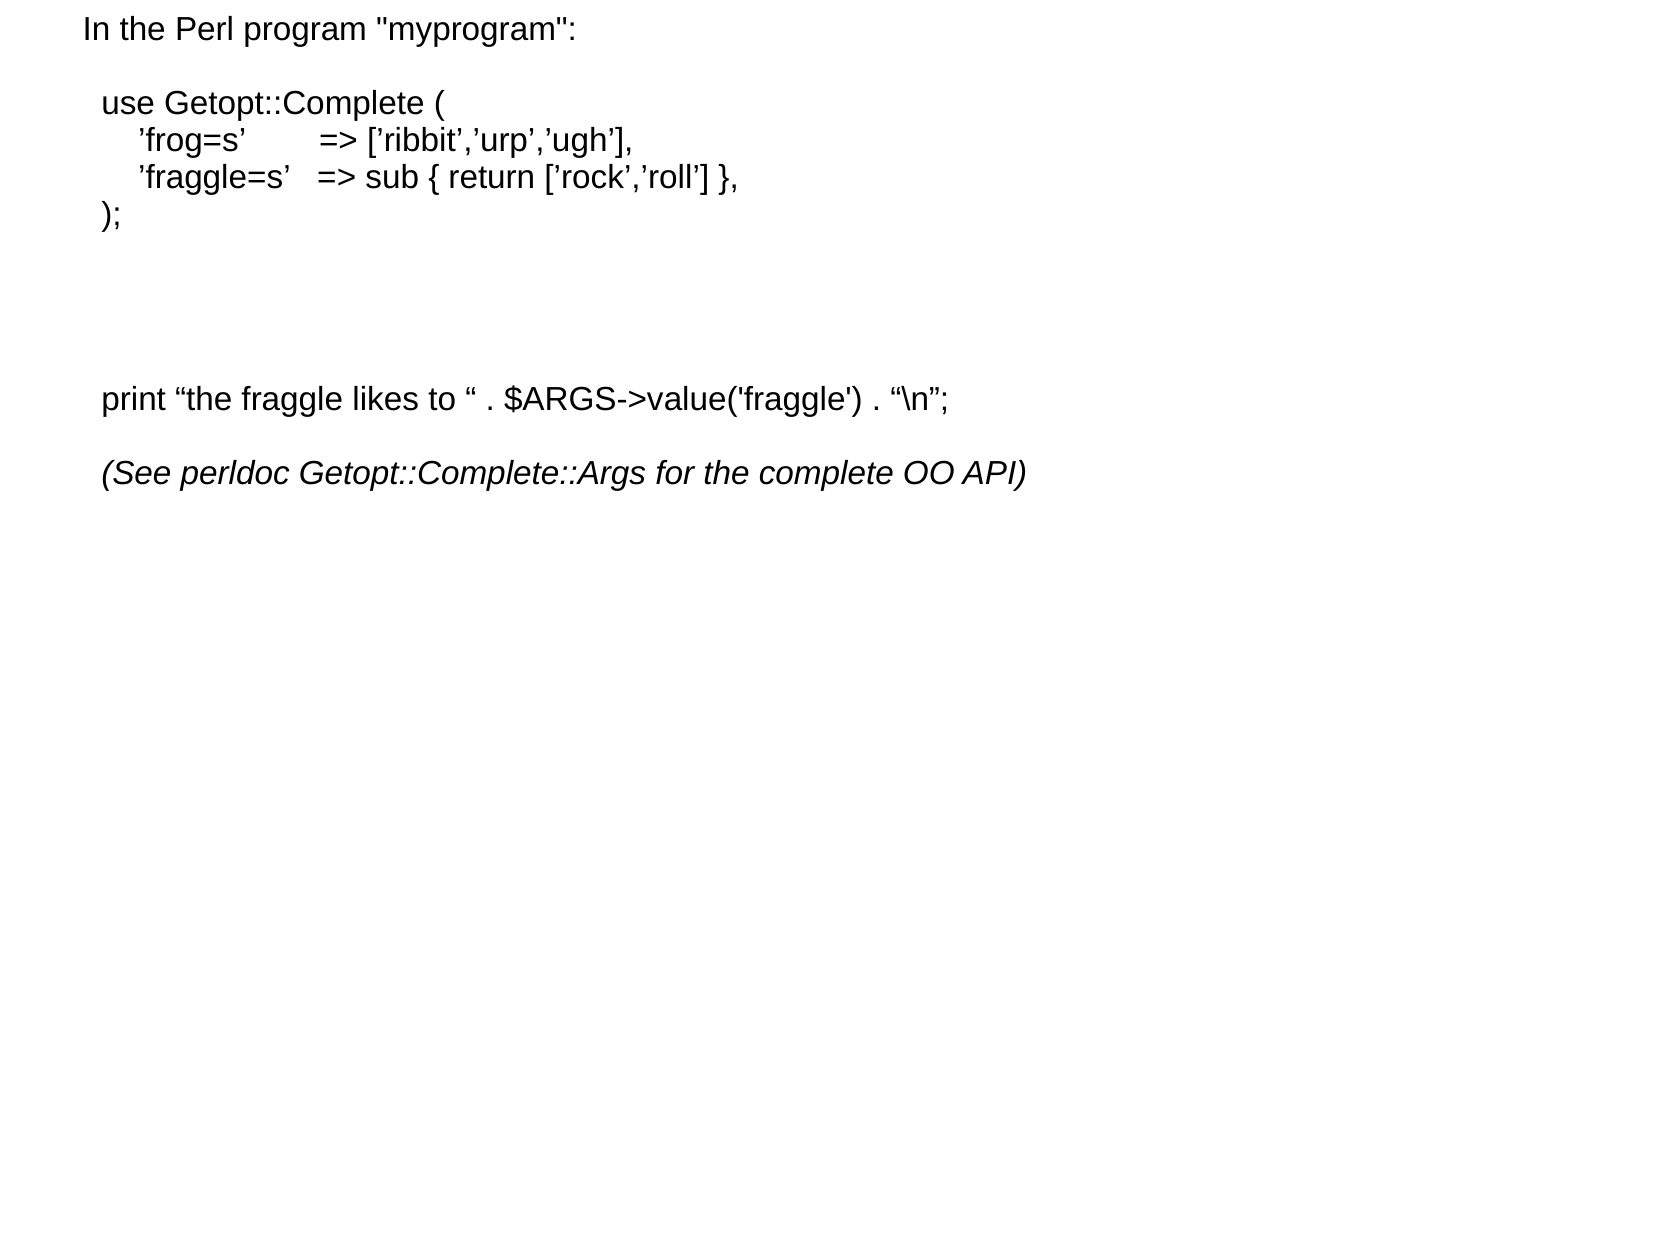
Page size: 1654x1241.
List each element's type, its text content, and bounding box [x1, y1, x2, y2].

subtitle In the Perl program "myprogram": use Getopt::Complete ( ’frog=s’ => [’ribbit’,’urp’,’ugh’], ’fraggle=s’ => sub { return [’rock’,’roll’] }, ); print “the fraggle likes to “ . $ARGS->value('fraggle') . “\n”; (See perldoc Getopt::Complete::Args for the complete OO API) [82, 10, 1571, 1070]
